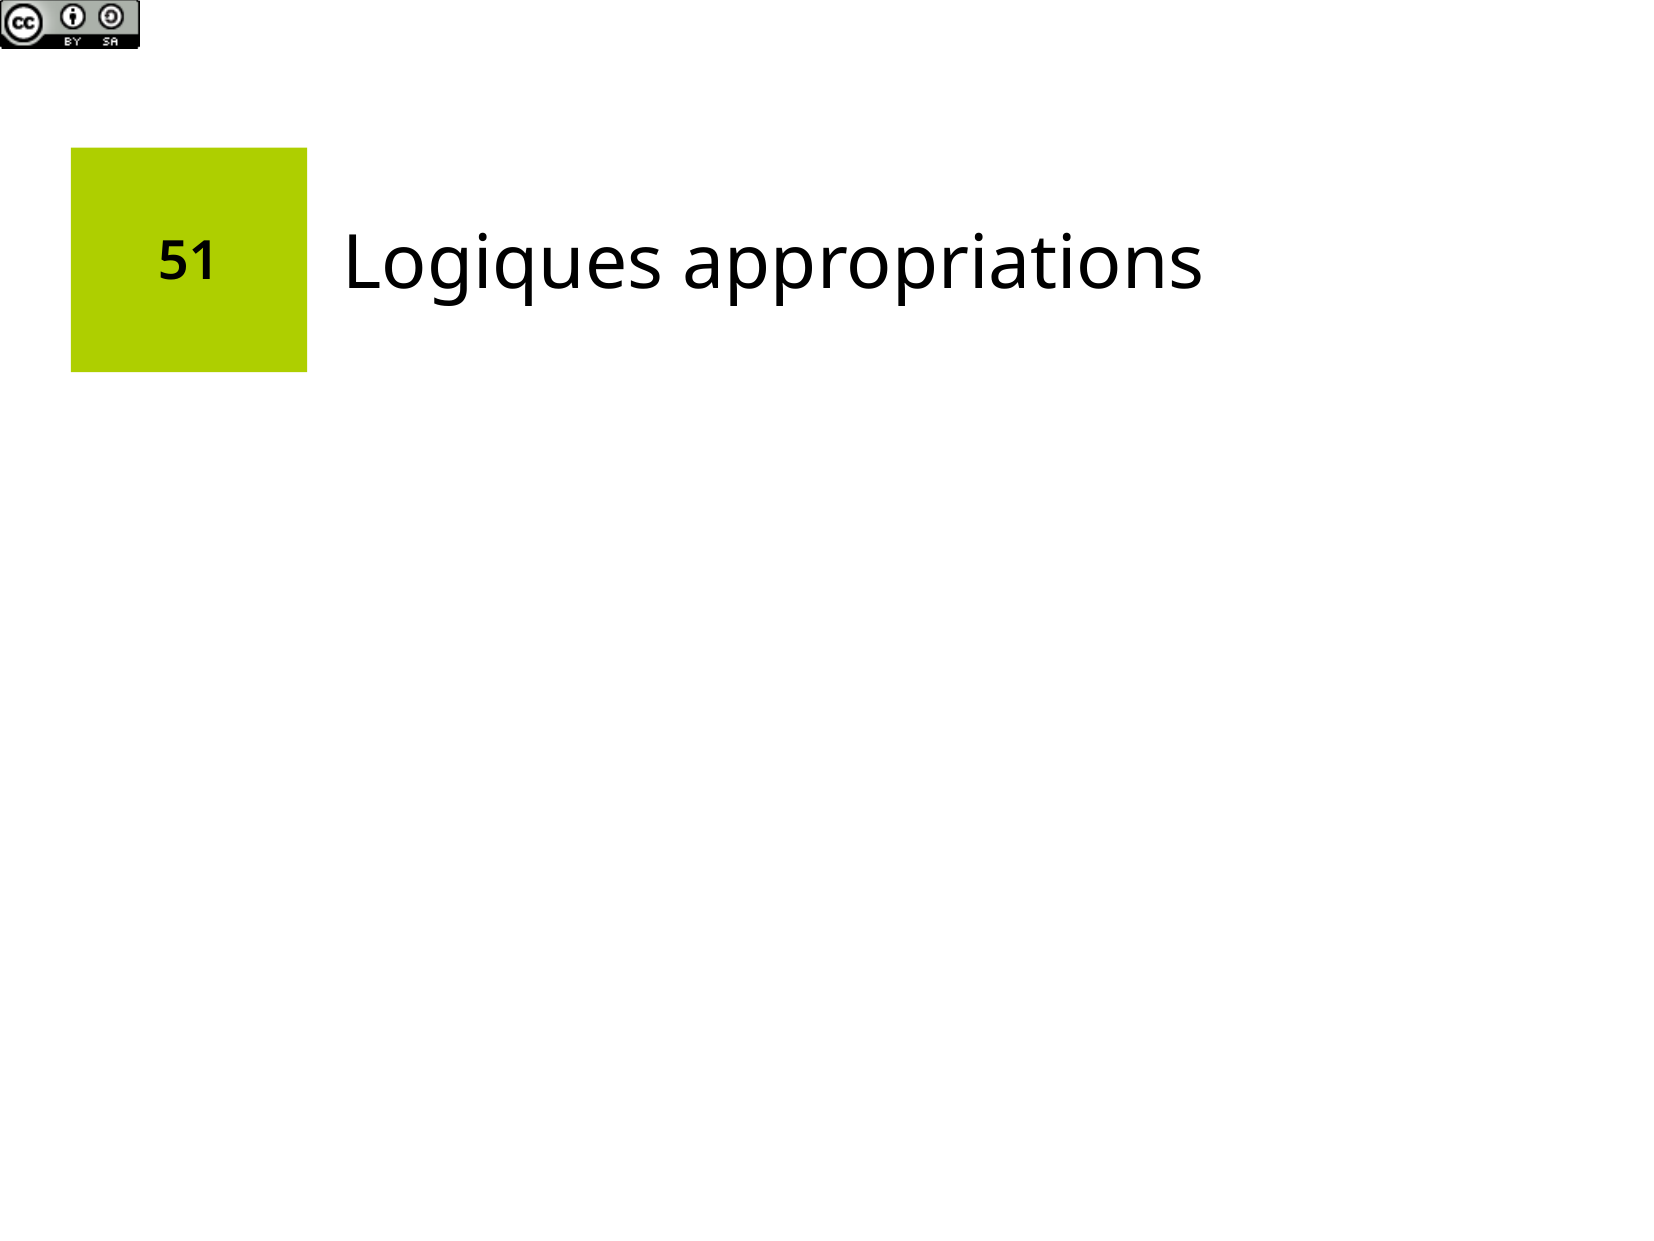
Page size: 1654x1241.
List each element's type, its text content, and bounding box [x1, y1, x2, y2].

title Logiques appropriations [342, 59, 1571, 461]
picture [0, 0, 140, 49]
